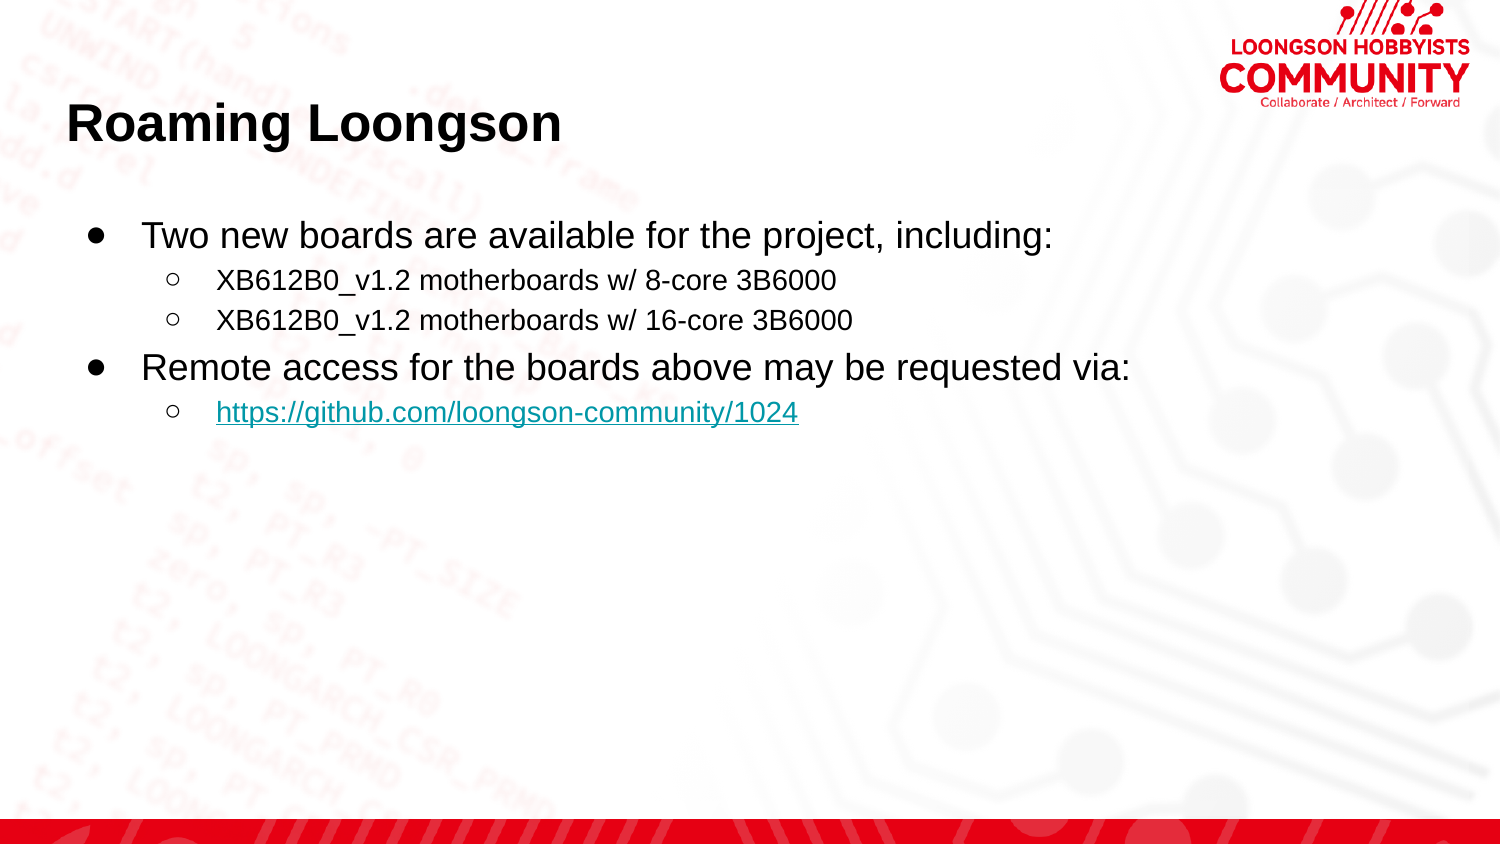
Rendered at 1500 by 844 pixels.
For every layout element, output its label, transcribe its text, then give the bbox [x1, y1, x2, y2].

title Roaming Loongson [51, 72, 1449, 167]
picture [0, 0, 1500, 844]
list Two new boards are available for the project, including: XB612B0_v1.2 motherboards w/ 8-core 3B6000 XB612B0_v1.2 motherboards w/ 16-core 3B6000 Remote access for the boards above may be requested via: https://github.com/loongson-community/1024 [51, 189, 1469, 817]
